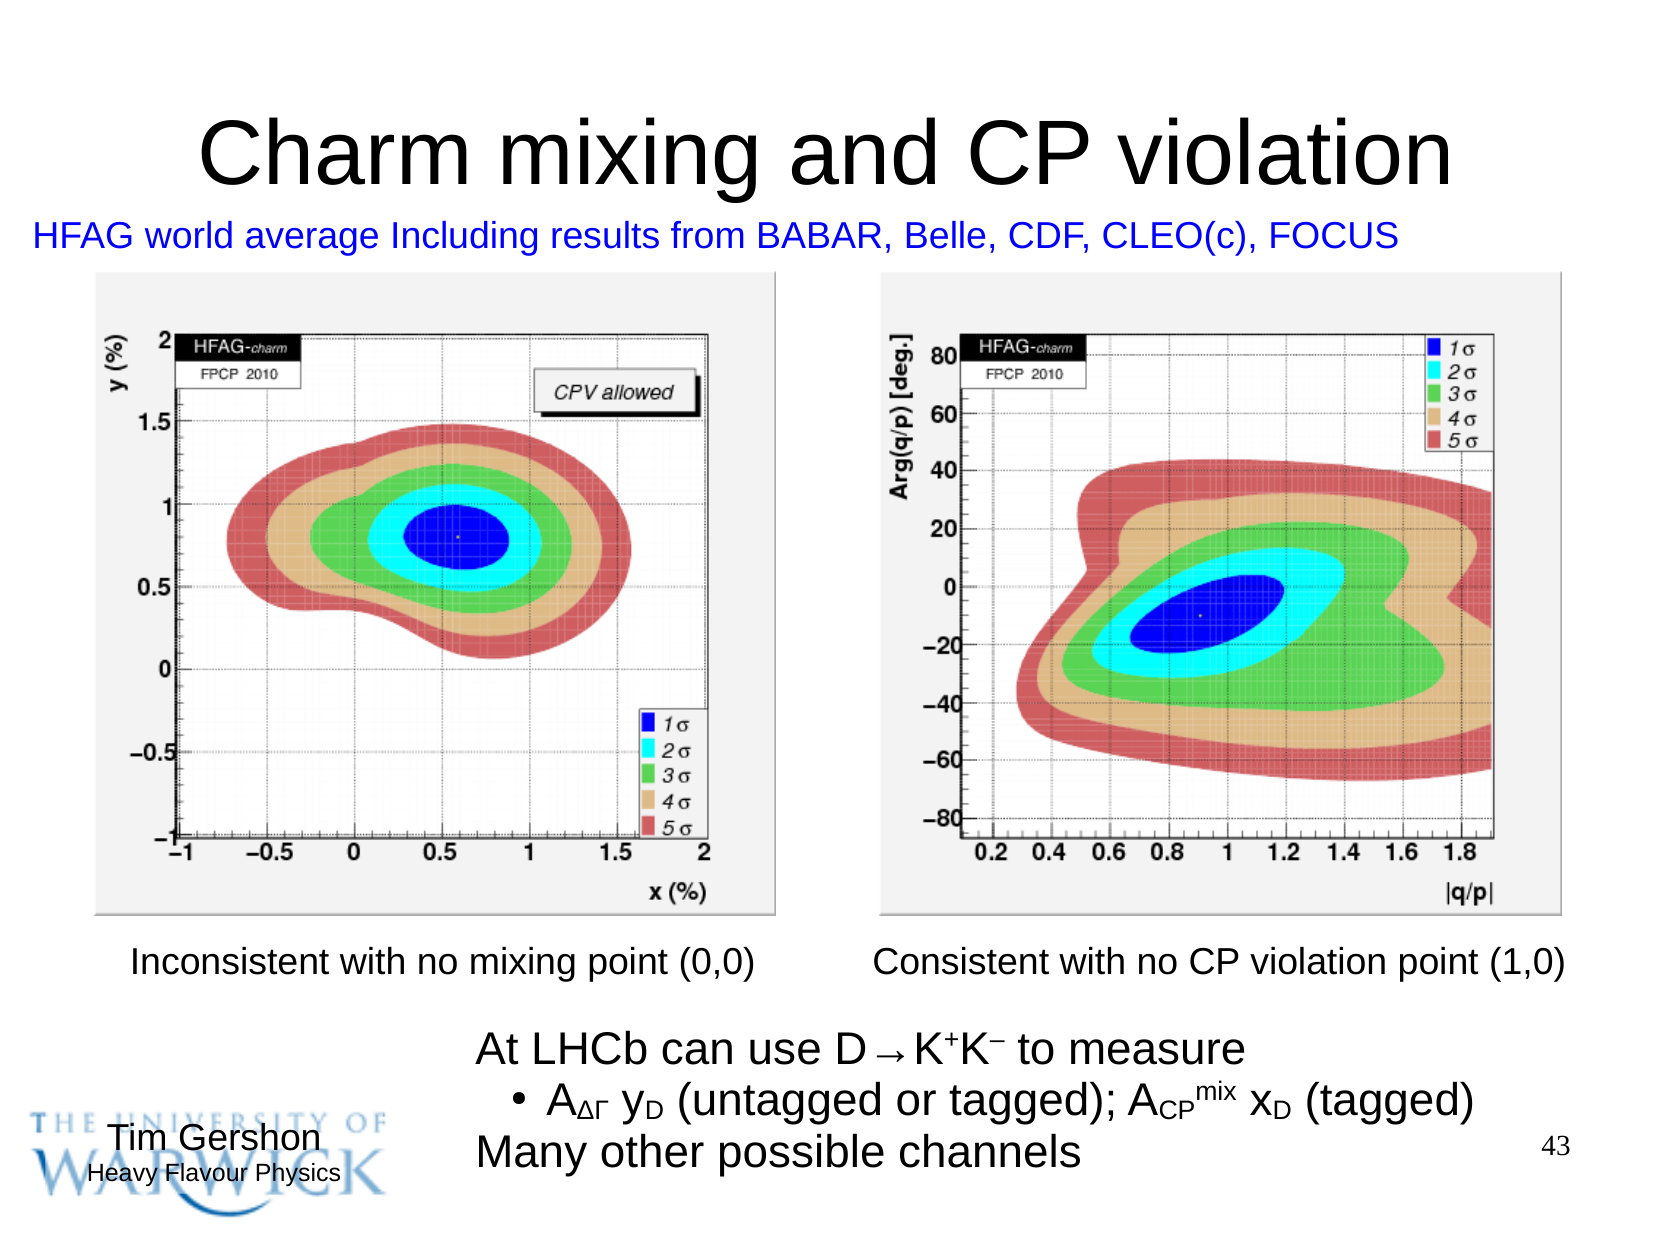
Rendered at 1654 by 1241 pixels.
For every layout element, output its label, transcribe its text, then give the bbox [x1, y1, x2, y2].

picture [878, 271, 1562, 916]
picture [19, 1106, 406, 1232]
text_box HFAG world average Including results from BABAR, Belle, CDF, CLEO(c), FOCUS [17, 206, 1536, 306]
text_box Tim Gershon Heavy Flavour Physics [45, 1108, 383, 1194]
picture [93, 271, 776, 916]
text_box Inconsistent with no mixing point (0,0) [88, 933, 798, 990]
text_box At LHCb can use D→K+K– to measure AΔΓ yD (untagged or tagged); ACPmix xD (tagged) Many other possible channels [460, 1015, 1495, 1203]
text_box Consistent with no CP violation point (1,0) [856, 933, 1583, 990]
title Charm mixing and CP violation [82, 49, 1571, 257]
